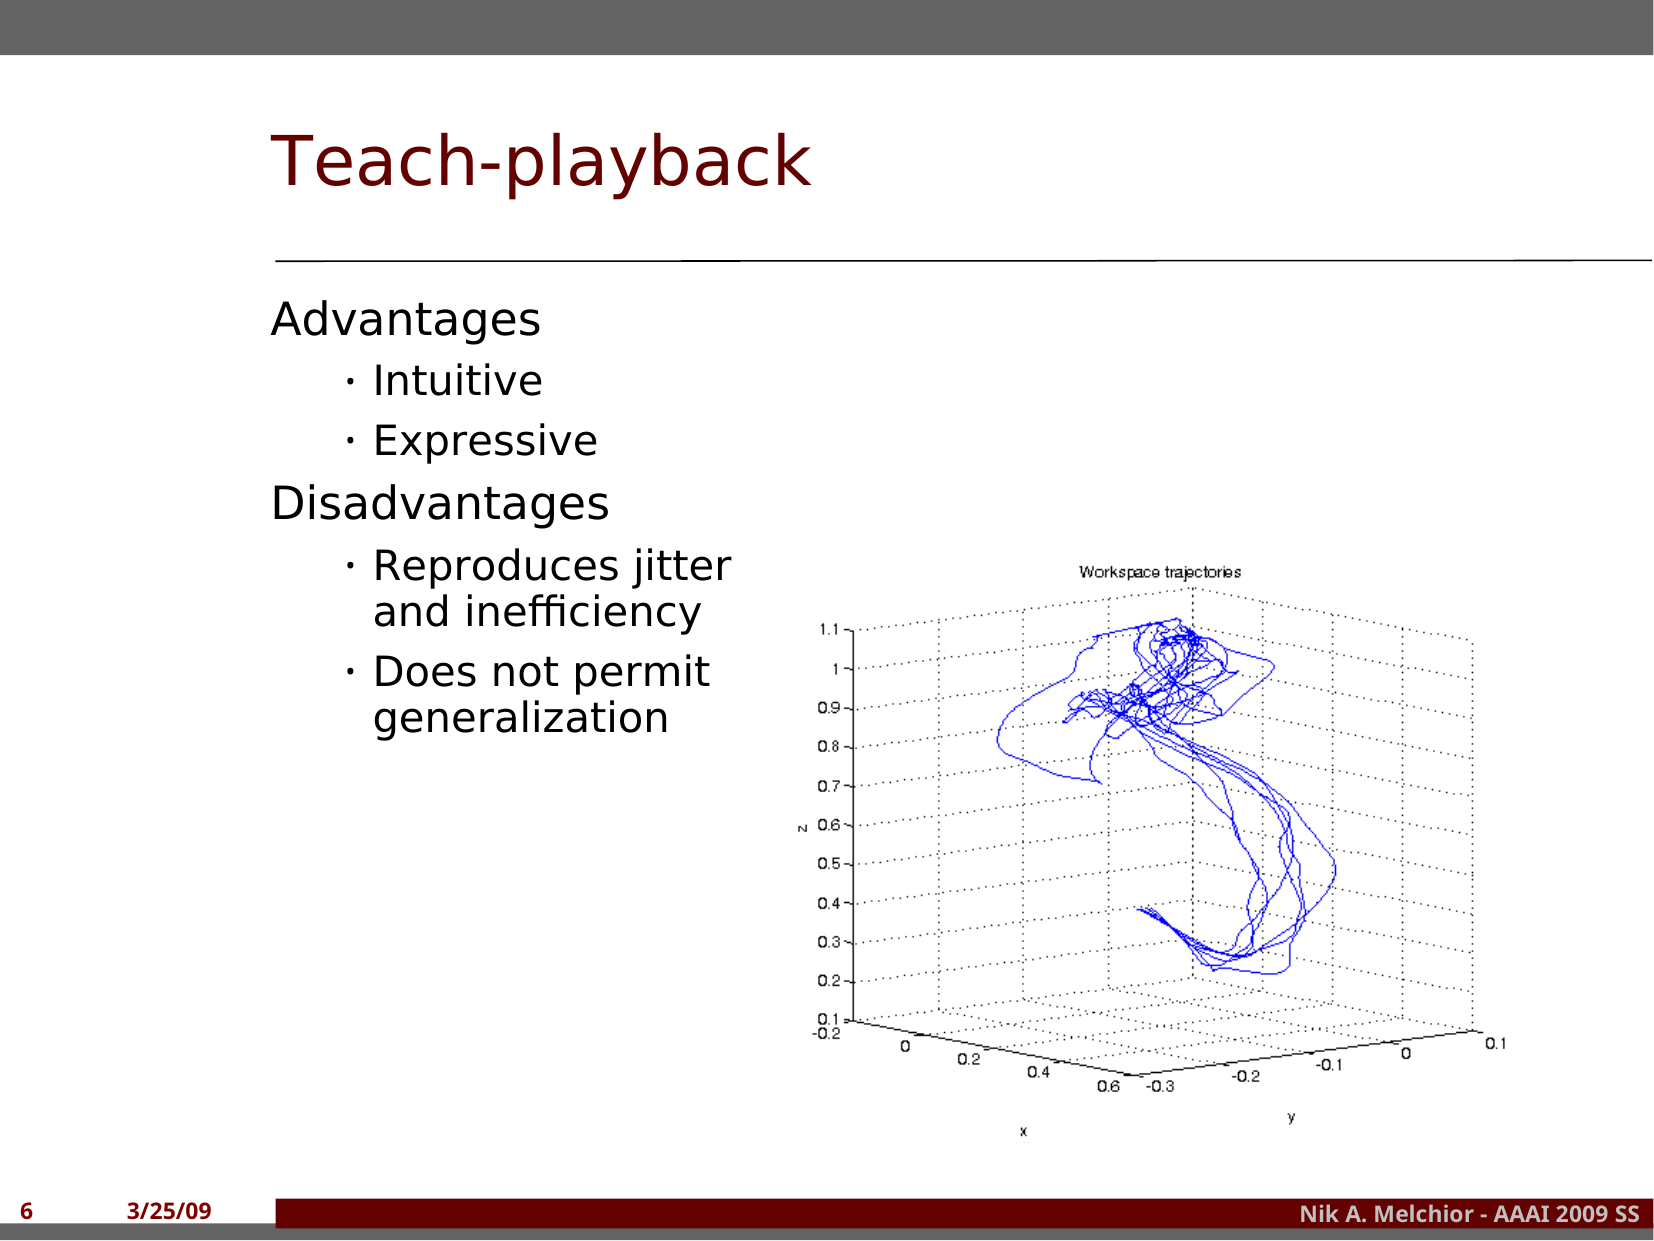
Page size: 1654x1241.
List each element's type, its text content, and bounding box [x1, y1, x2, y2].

picture [750, 542, 1557, 1148]
title Teach-playback [271, 75, 1553, 255]
list Advantages Intuitive Expressive Disadvantages Reproduces jitter and inefficiency Does not permit generalization [270, 294, 810, 1065]
